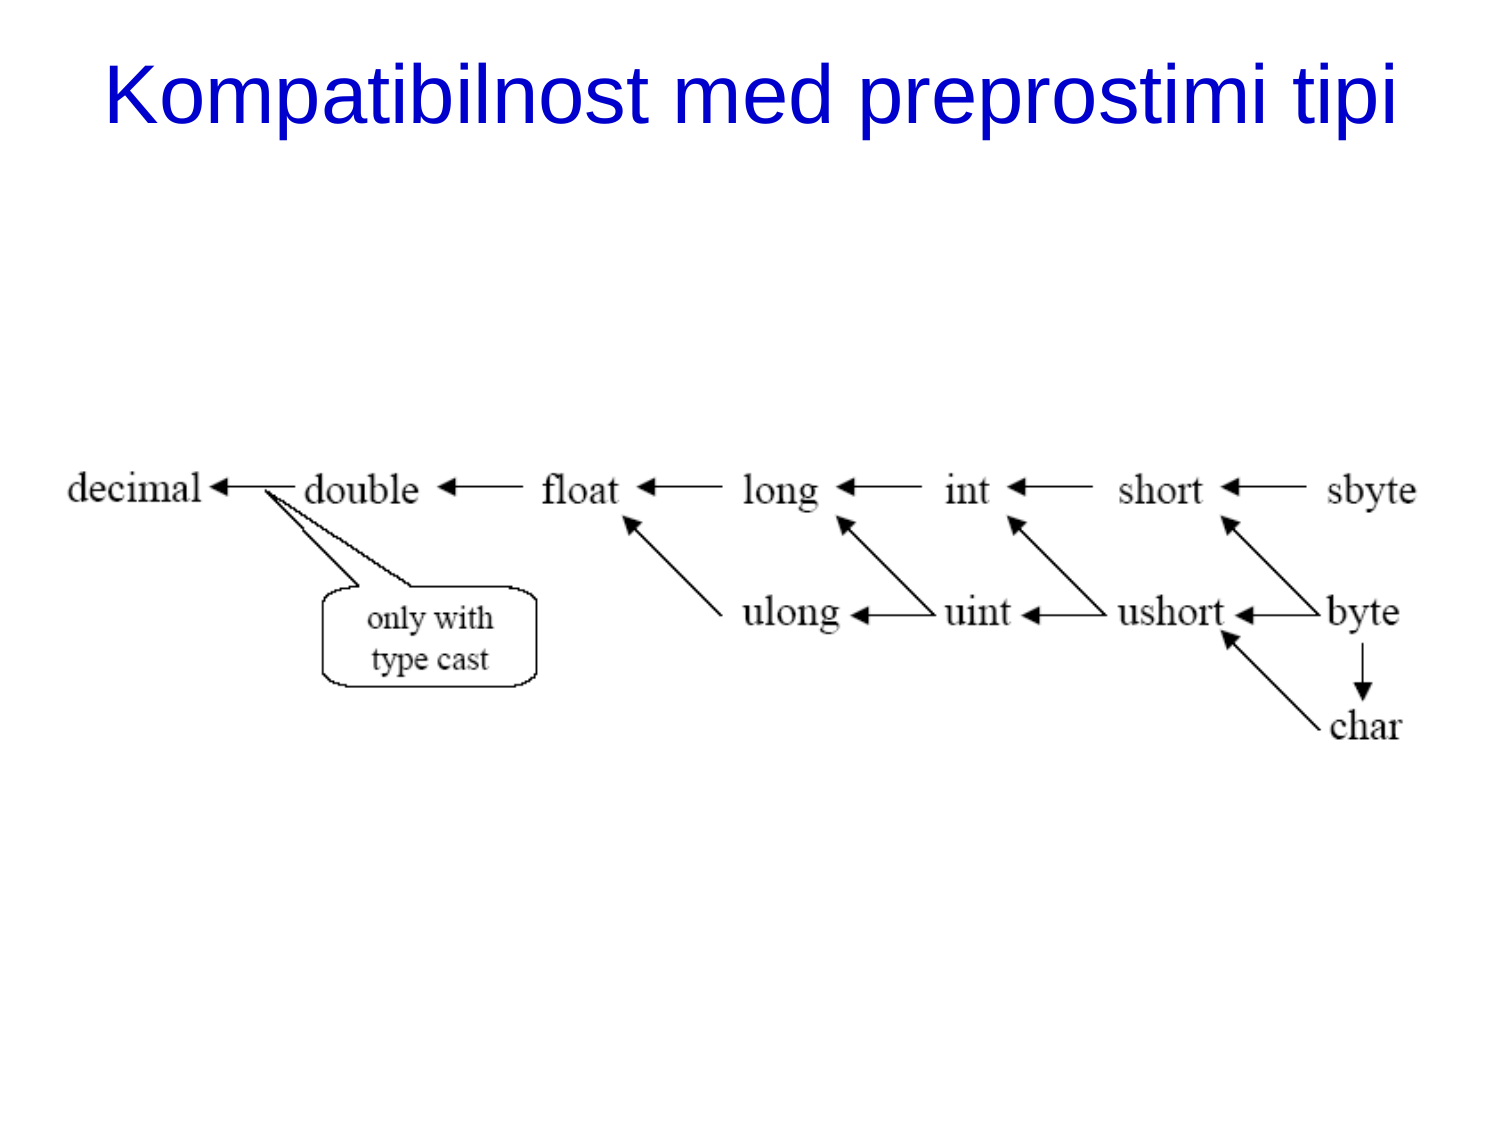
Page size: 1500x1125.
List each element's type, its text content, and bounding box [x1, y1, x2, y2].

text_box [0, 362, 1500, 847]
title Kompatibilnost med preprostimi tipi [76, 30, 1427, 149]
